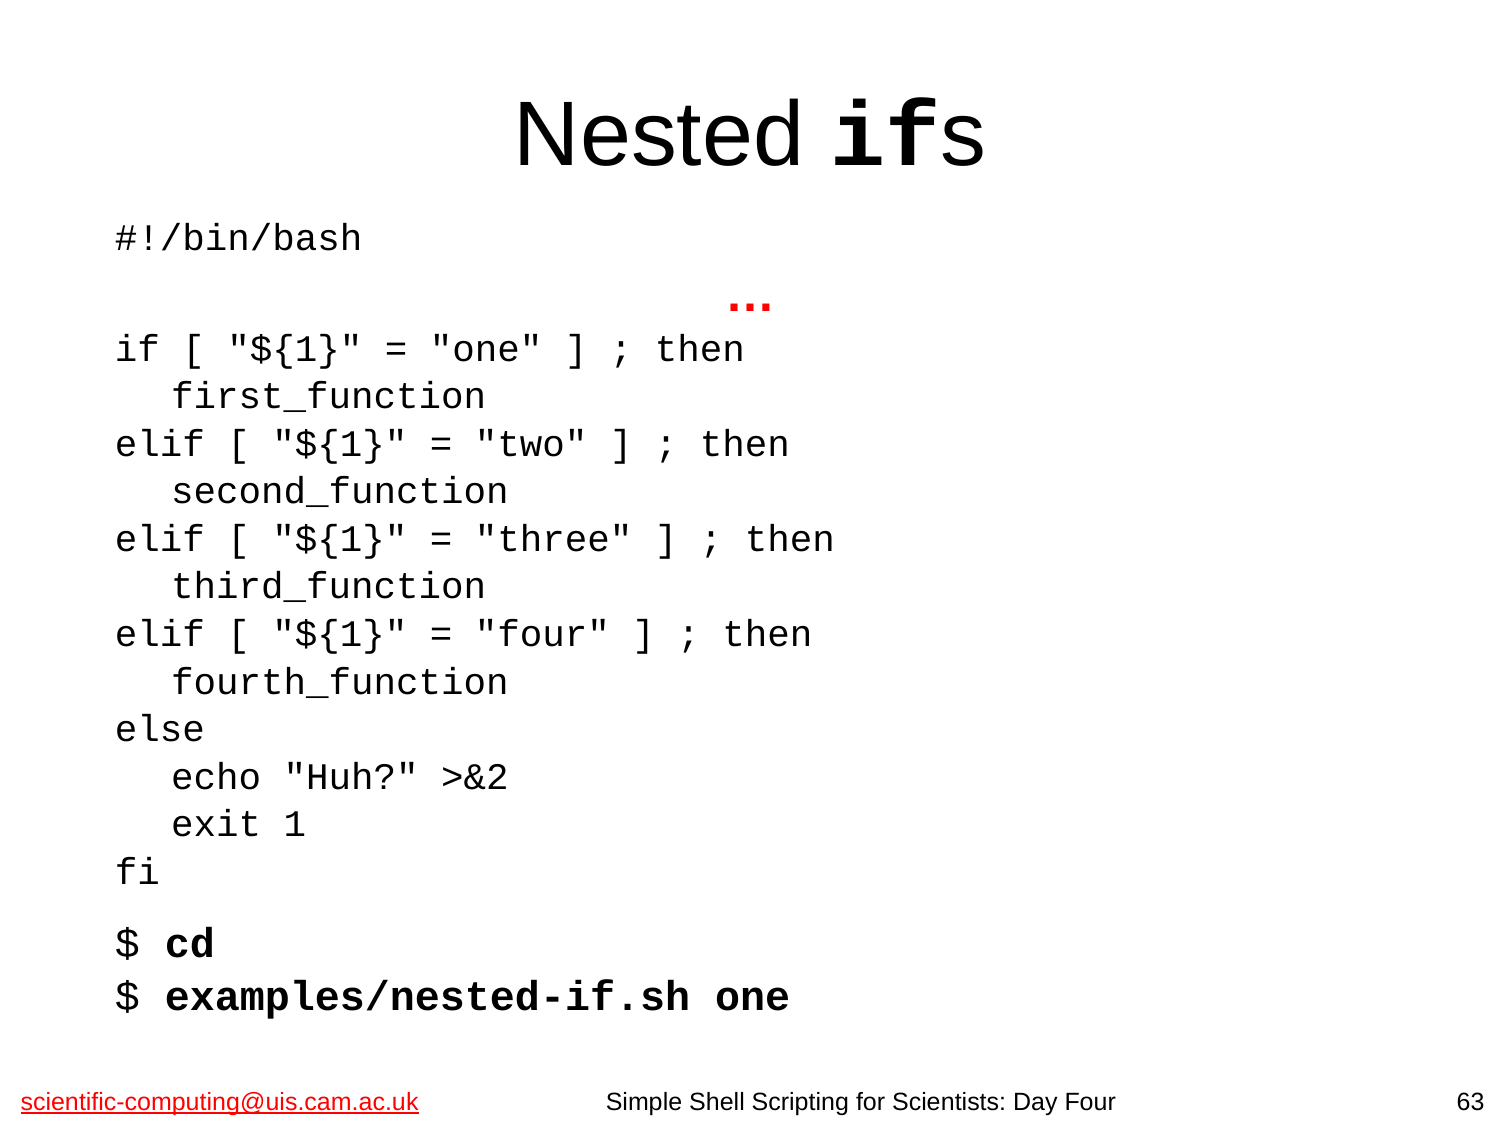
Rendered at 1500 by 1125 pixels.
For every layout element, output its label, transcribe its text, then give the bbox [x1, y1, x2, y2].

list #!/bin/bash … if [ "${1}" = "one" ] ; then first_function elif [ "${1}" = "two" ] ; then second_function elif [ "${1}" = "three" ] ; then third_function elif [ "${1}" = "four" ] ; then fourth_function else echo "Huh?" >&2 exit 1 fi $ cd $ examples/nested-if.sh one [99, 212, 1401, 1051]
title Nested ifs [112, 74, 1388, 201]
